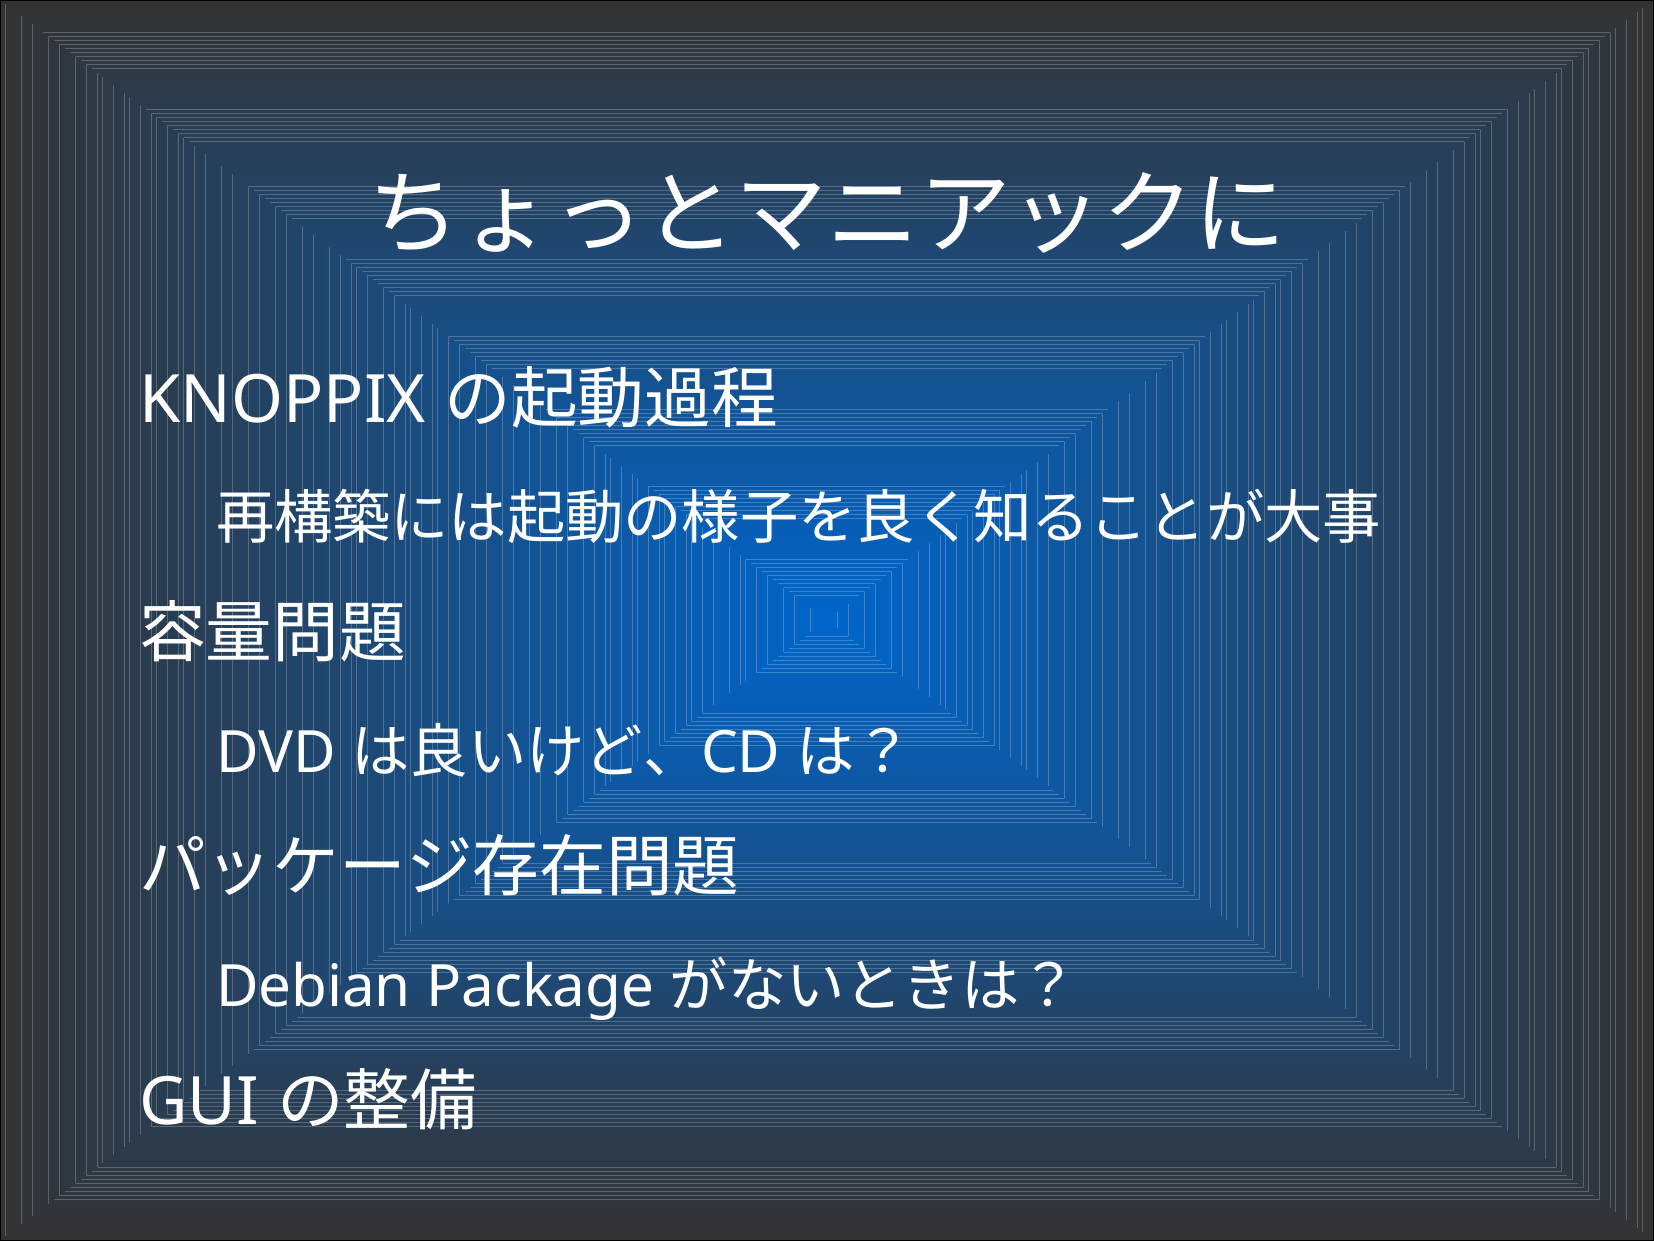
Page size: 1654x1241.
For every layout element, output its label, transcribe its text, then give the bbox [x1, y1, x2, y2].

title ちょっとマニアックに [121, 102, 1534, 311]
list KNOPPIXの起動過程 再構築には起動の様子を良く知ることが大事 容量問題 DVDは良いけど、CDは？ パッケージ存在問題 Debian Packageがないときは？ GUIの整備 [121, 344, 1534, 1127]
